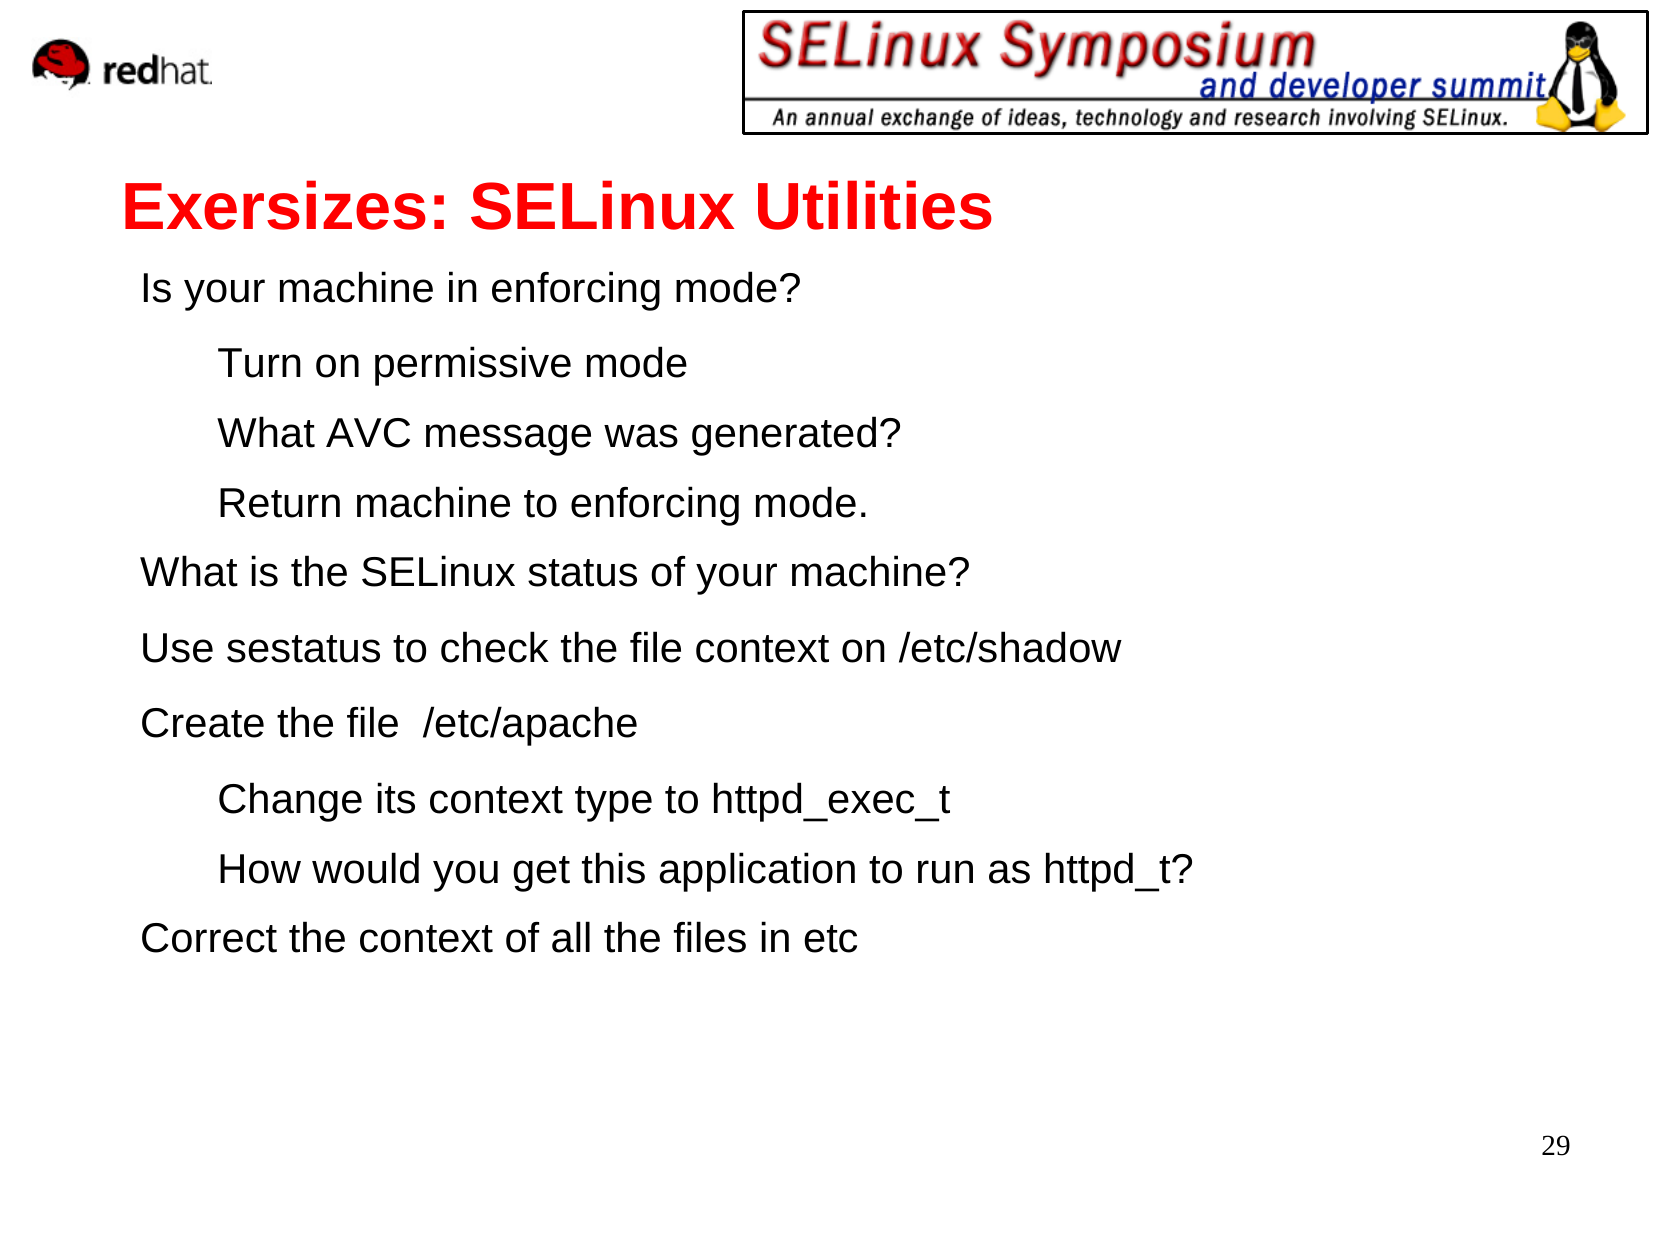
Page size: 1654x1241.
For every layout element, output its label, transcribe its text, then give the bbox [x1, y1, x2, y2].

picture [745, 13, 1646, 132]
picture [31, 37, 212, 98]
title Exersizes: SELinux Utilities [121, 102, 1534, 310]
list Is your machine in enforcing mode? Turn on permissive mode What AVC message was generated? Return machine to enforcing mode. What is the SELinux status of your machine? Use sestatus to check the file context on /etc/shadow Create the file /etc/apache Change its context type to httpd_exec_t How would you get this application to run as httpd_t? Correct the context of all the files in etc [122, 264, 1535, 1117]
